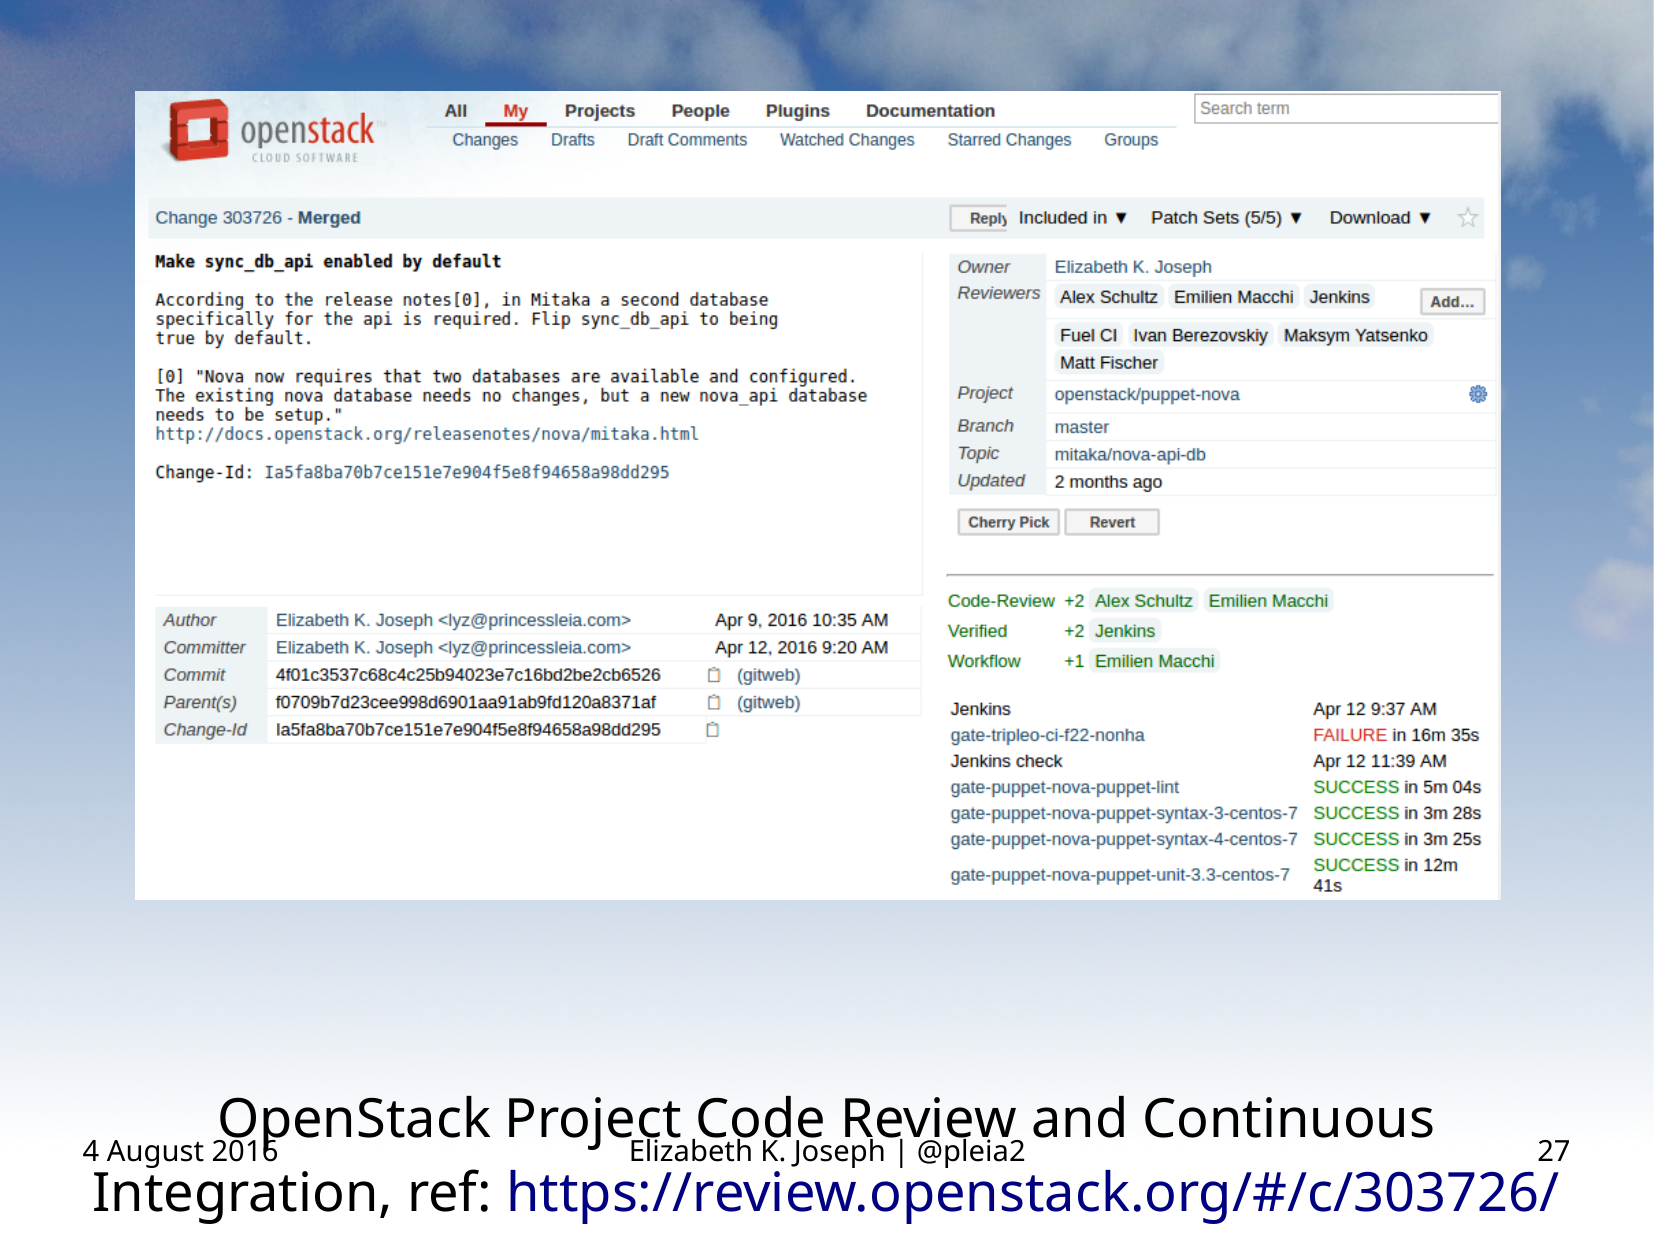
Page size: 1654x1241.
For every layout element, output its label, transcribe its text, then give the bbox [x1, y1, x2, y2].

picture [0, 0, 1654, 1241]
picture [135, 91, 1501, 901]
title OpenStack Project Code Review and Continuous Integration, ref: https://review.openstack.org/#/c/303726/ [82, 0, 1571, 1041]
